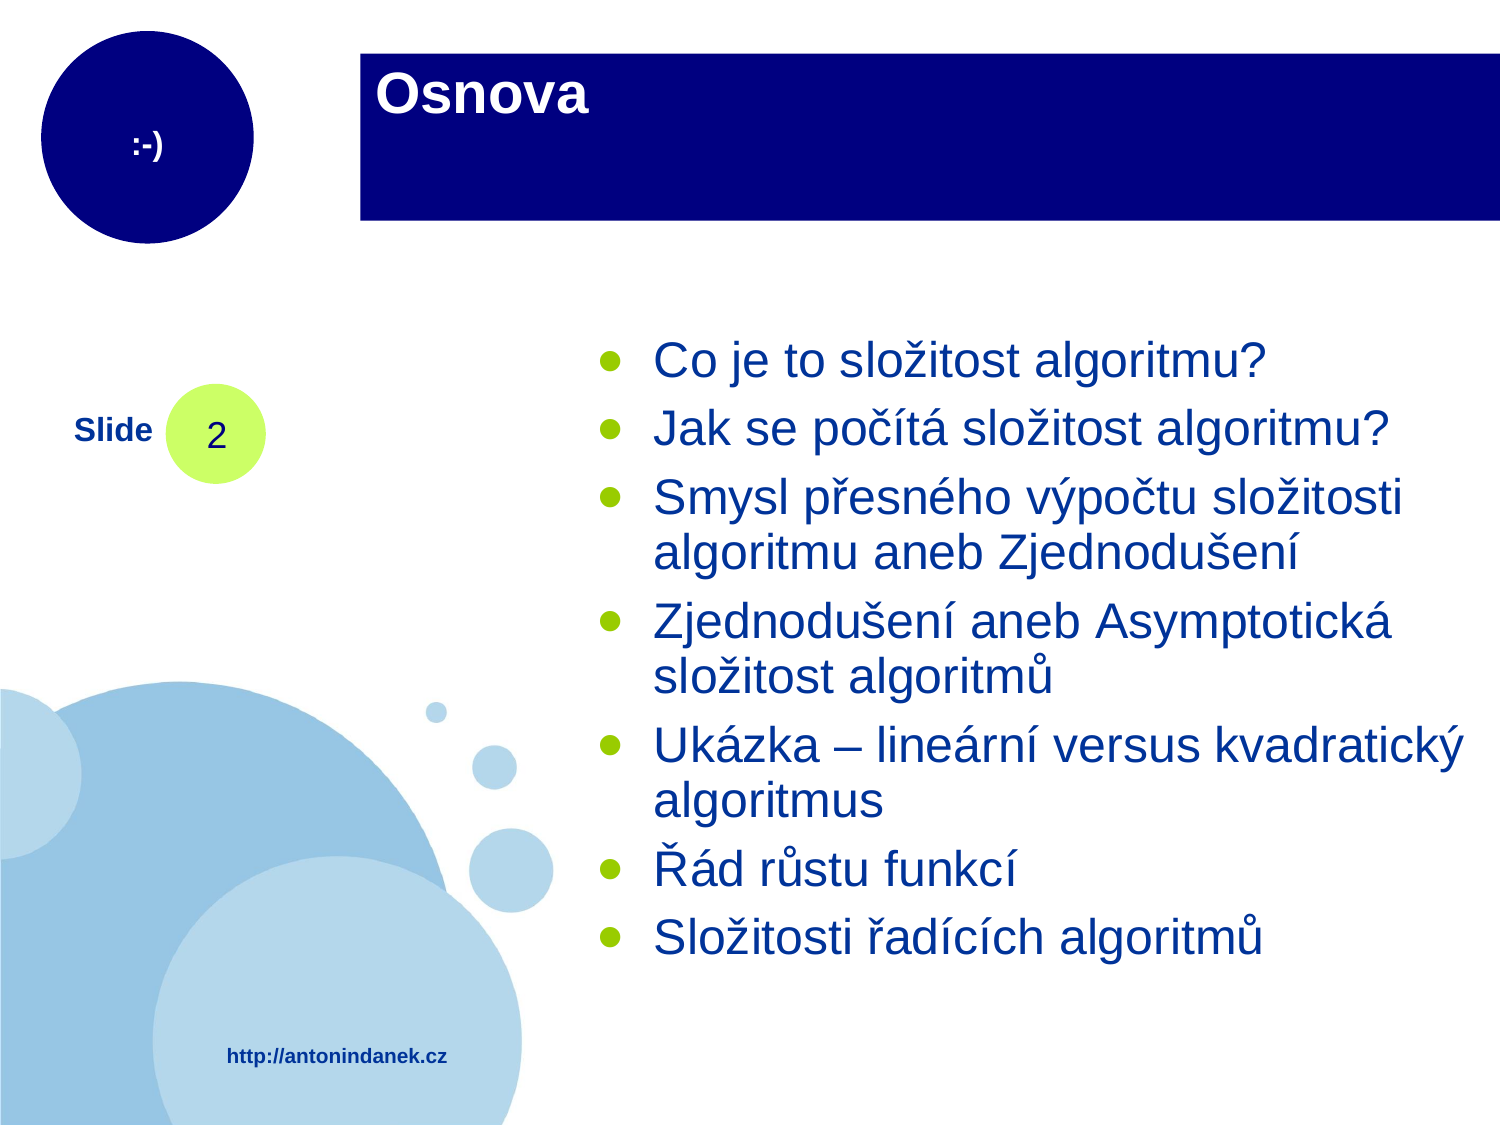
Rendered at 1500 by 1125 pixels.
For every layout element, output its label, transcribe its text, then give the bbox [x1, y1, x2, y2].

list Co je to složitost algoritmu? Jak se počítá složitost algoritmu? Smysl přesného výpočtu složitosti algoritmu aneb Zjednodušení Zjednodušení aneb Asymptotická složitost algoritmů Ukázka – lineární versus kvadratický algoritmus Řád růstu funkcí Složitosti řadících algoritmů [582, 324, 1500, 973]
title Osnova [360, 53, 1500, 221]
picture [0, 638, 625, 1125]
